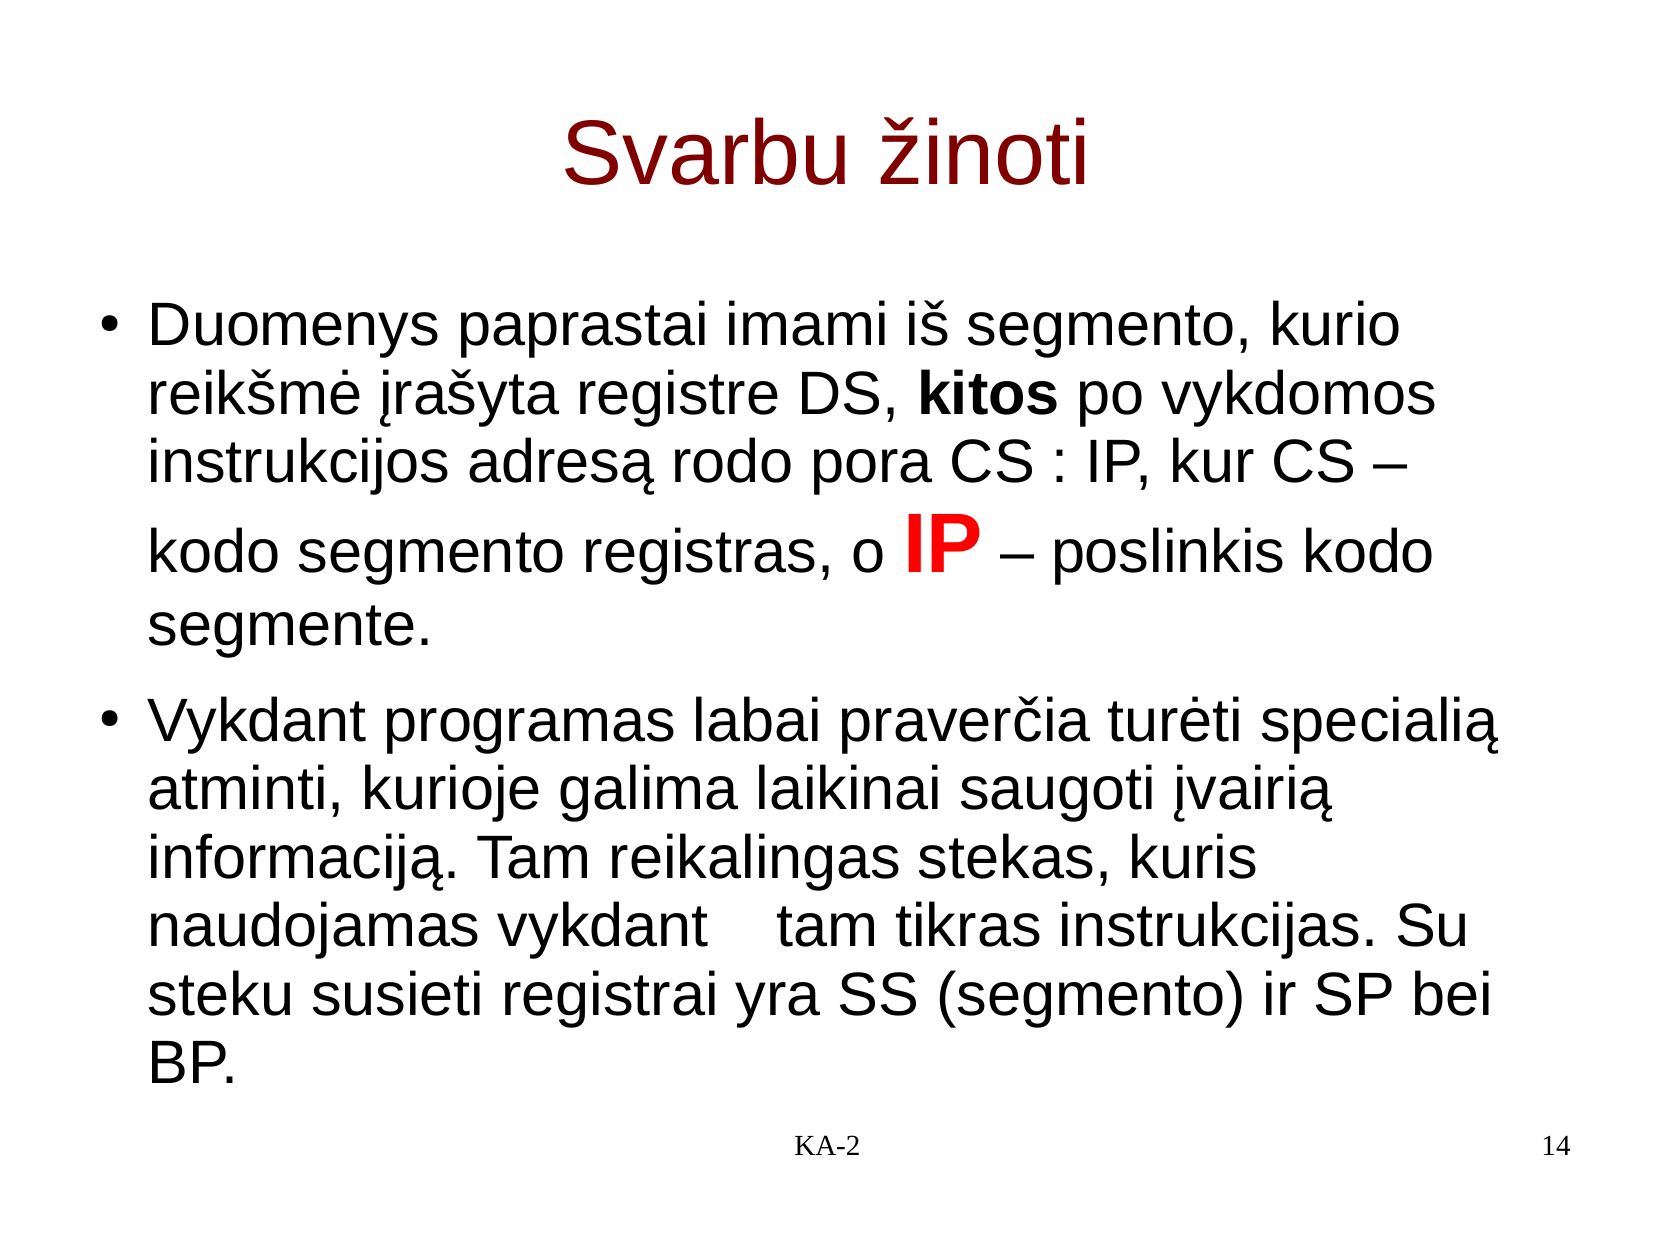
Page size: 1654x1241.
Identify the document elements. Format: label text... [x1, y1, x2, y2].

list Duomenys paprastai imami iš segmento, kurio reikšmė įrašyta registre DS, kitos po vykdomos instrukcijos adresą rodo pora CS : IP, kur CS – kodo segmento registras, o IP – poslinkis kodo segmente. Vykdant programas labai praverčia turėti specialią atminti, kurioje galima laikinai saugoti įvairią informaciją. Tam reikalingas stekas, kuris naudojamas vykdant tam tikras instrukcijas. Su steku susieti registrai yra SS (segmento) ir SP bei BP. [82, 290, 1538, 1099]
title Svarbu žinoti [82, 49, 1571, 257]
